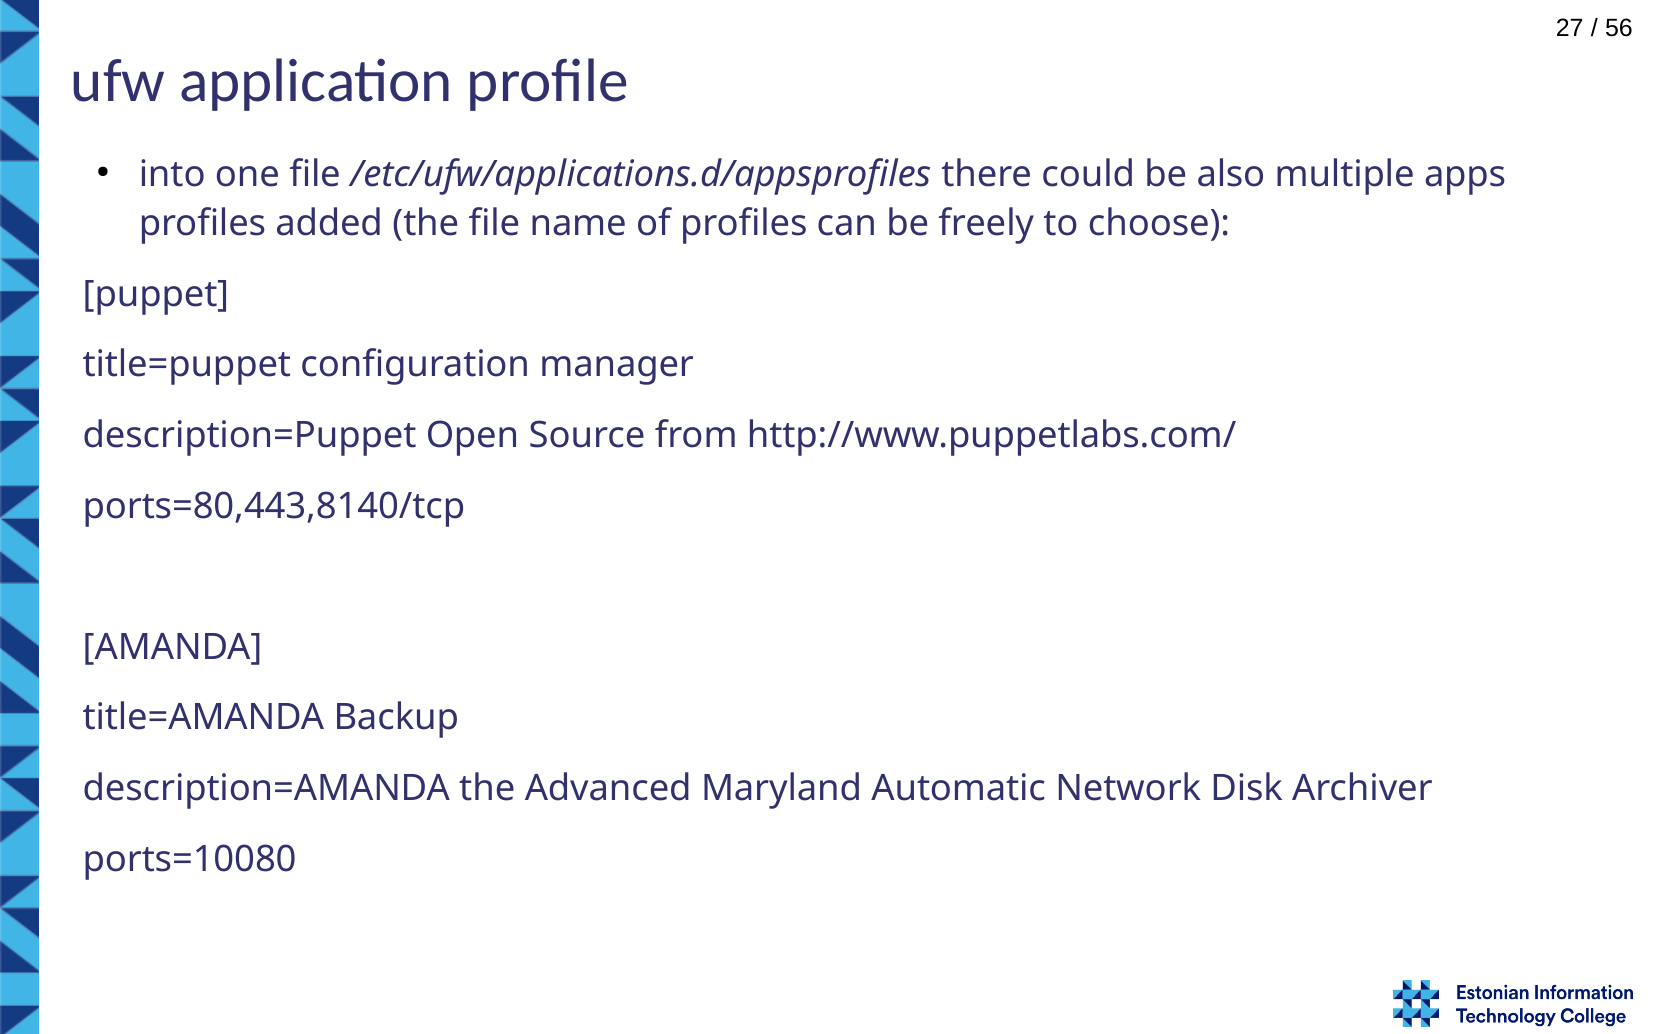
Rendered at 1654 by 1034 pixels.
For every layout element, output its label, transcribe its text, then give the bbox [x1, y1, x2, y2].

title ufw application profile [70, 41, 1630, 130]
list into one file /etc/ufw/applications.d/appsprofiles there could be also multiple apps profiles added (the file name of profiles can be freely to choose): [puppet] title=puppet configuration manager description=Puppet Open Source from http://www.puppetlabs.com/ ports=80,443,8140/tcp [AMANDA] title=AMANDA Backup description=AMANDA the Advanced Maryland Automatic Network Disk Archiver ports=10080 [82, 147, 1625, 891]
picture [1393, 980, 1633, 1027]
